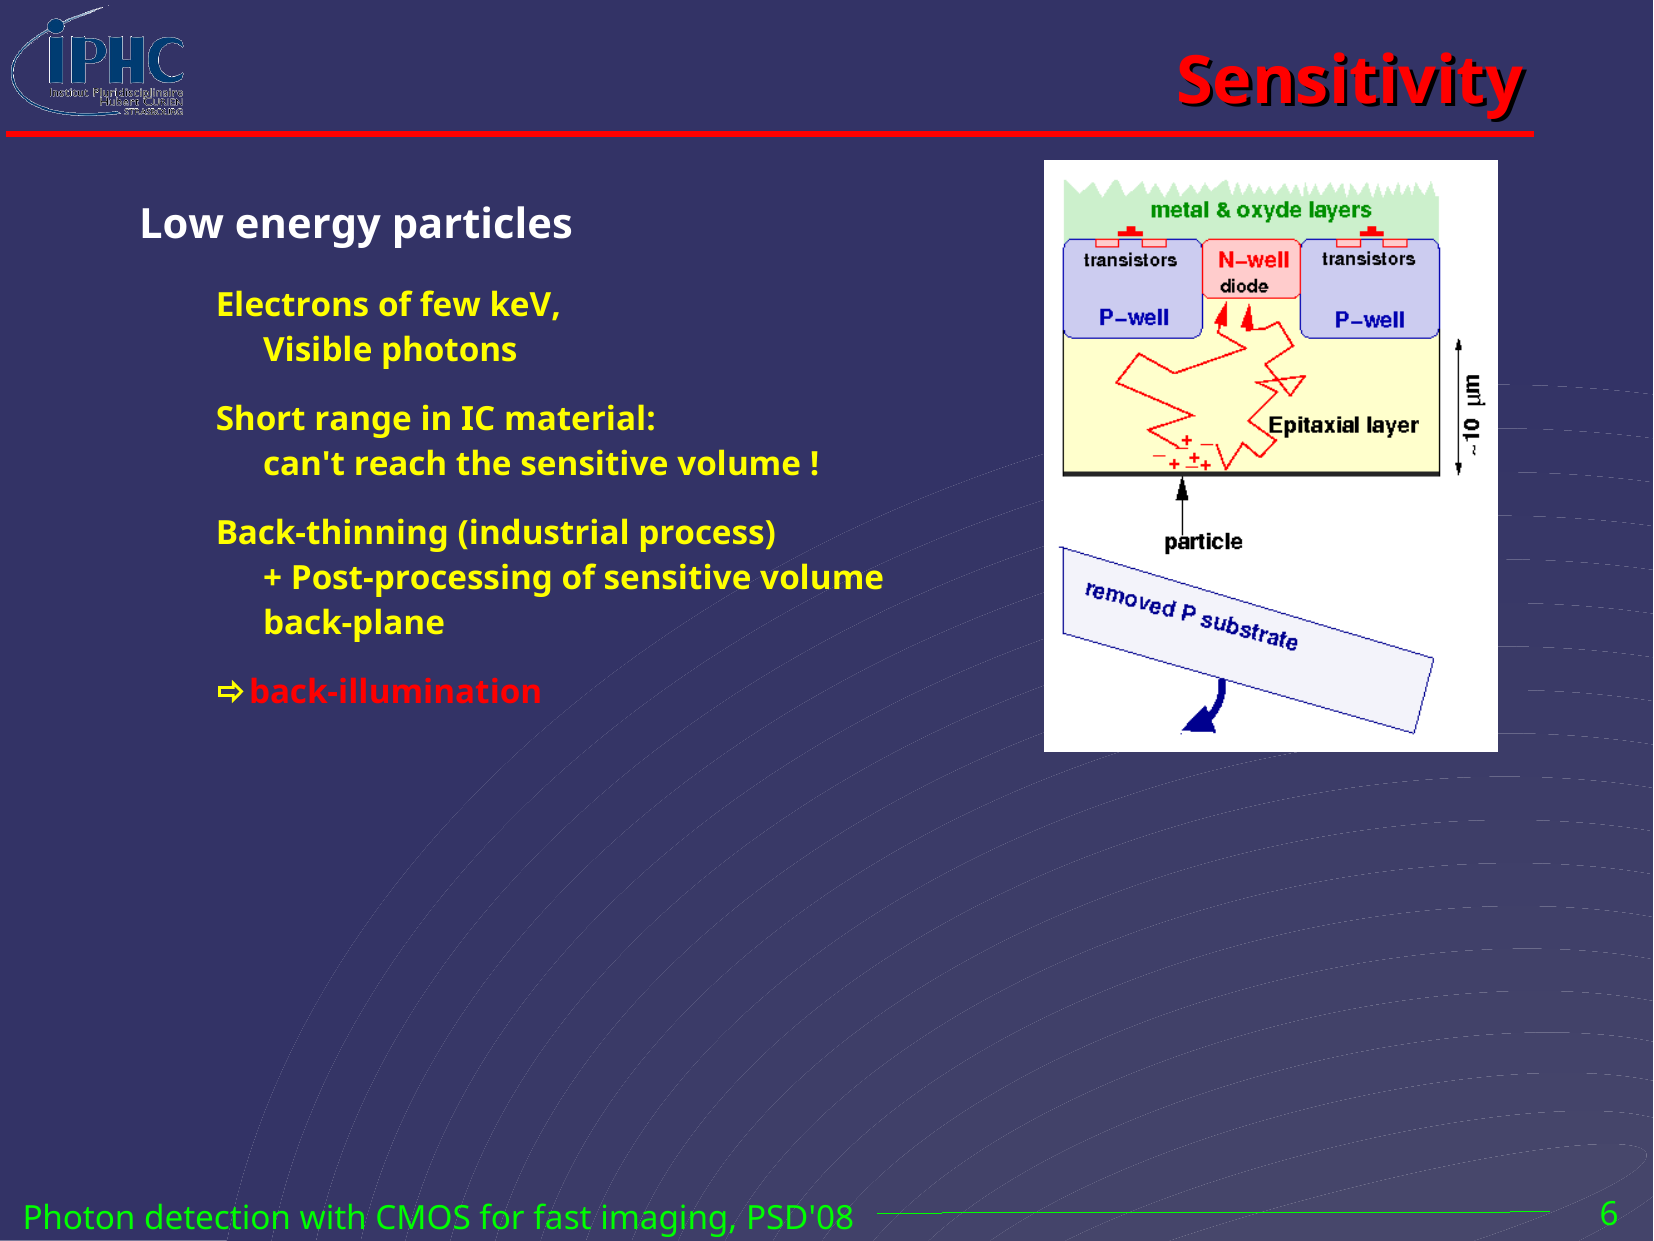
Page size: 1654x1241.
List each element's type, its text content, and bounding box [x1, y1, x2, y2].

title Sensitivity [168, 31, 1525, 123]
list Low energy particles Electrons of few keV, Visible photons Short range in IC material: can't reach the sensitive volume ! Back-thinning (industrial process) + Post-processing of sensitive volume back-plane back-illumination [121, 165, 904, 625]
picture [1044, 160, 1498, 752]
picture [10, 5, 184, 116]
